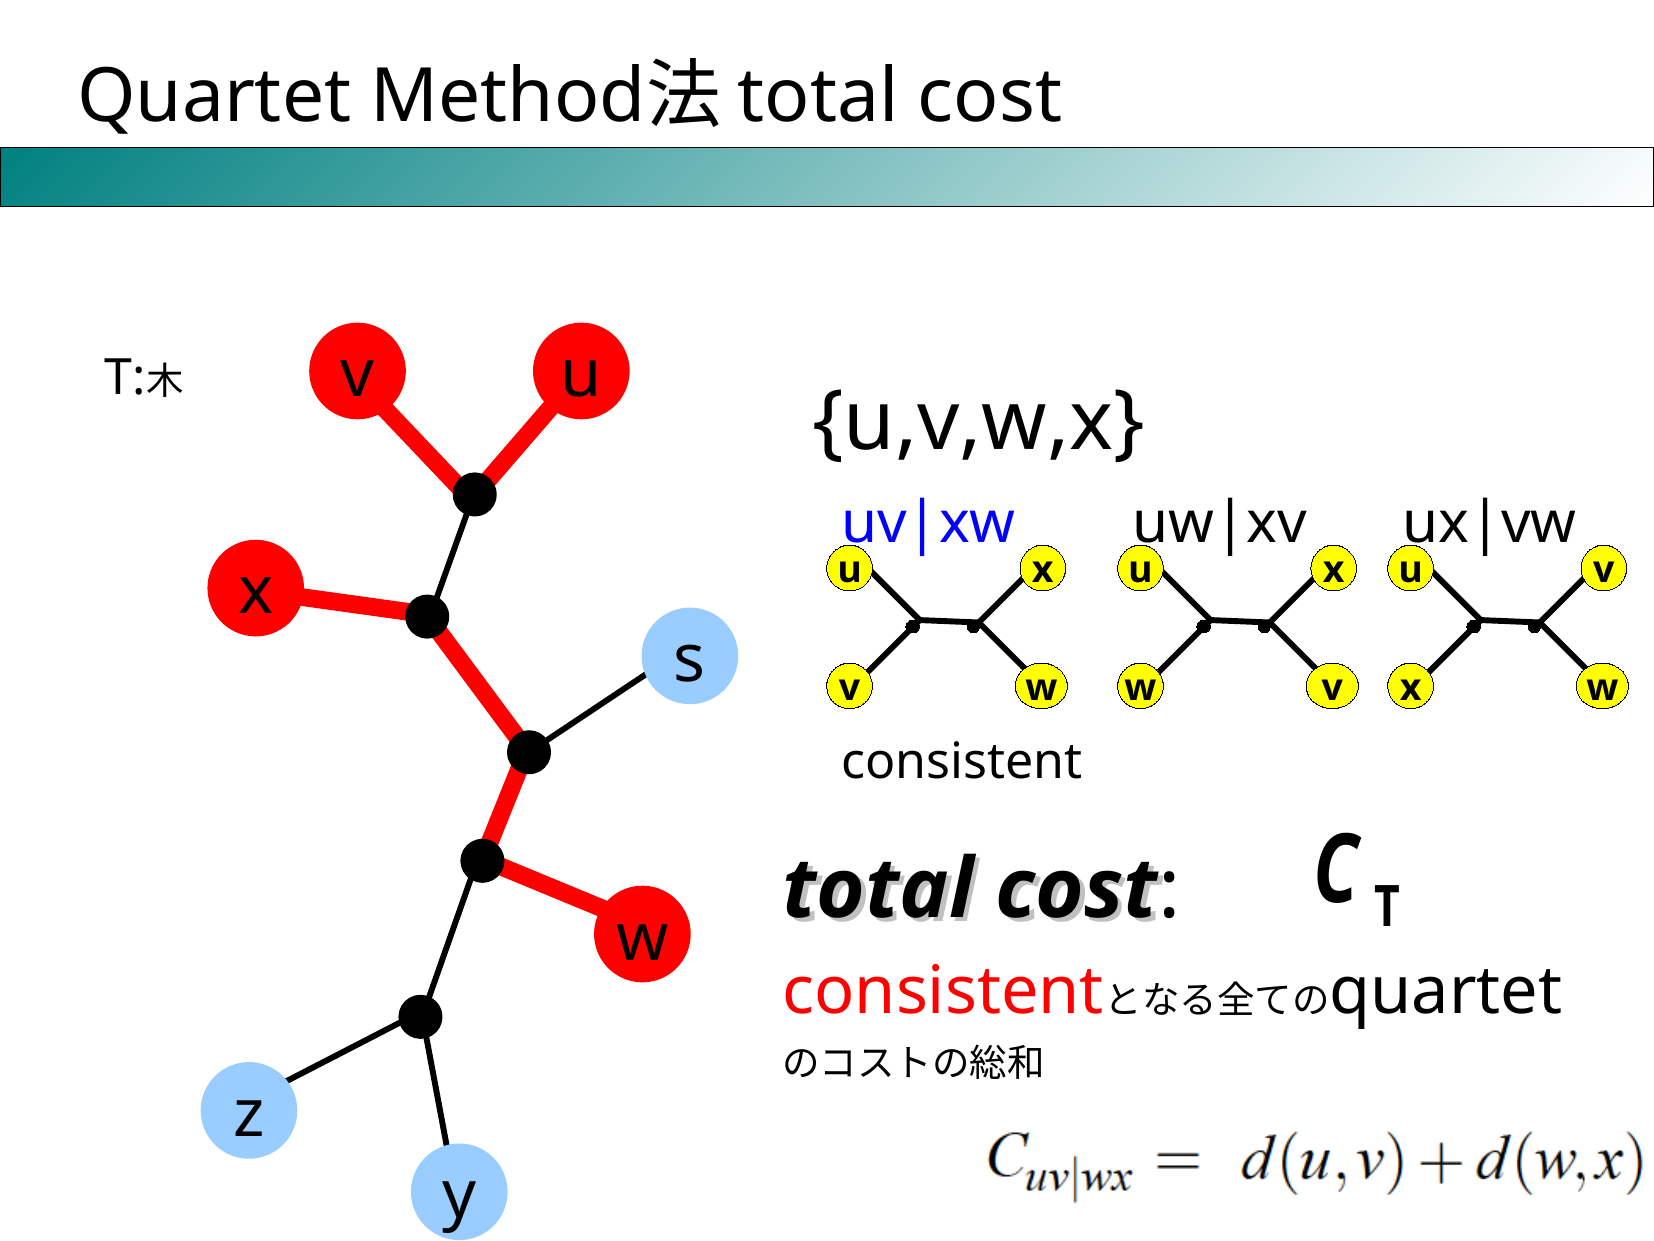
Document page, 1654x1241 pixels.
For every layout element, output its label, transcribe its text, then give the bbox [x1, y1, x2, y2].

text_box w [1576, 663, 1629, 709]
text_box x [1310, 545, 1357, 591]
text_box v [309, 322, 406, 420]
title Quartet Method法 total cost [77, 29, 1566, 149]
text_box y [410, 1143, 508, 1241]
text_box u [1117, 551, 1164, 591]
text_box [1528, 626, 1541, 633]
text_box ux|vw [1387, 472, 1595, 551]
text_box total cost: consistentとなる全てのquartetのコストの総和 [767, 820, 1583, 1069]
text_box w [594, 885, 691, 983]
text_box [1196, 620, 1205, 628]
text_box [512, 736, 546, 769]
text_box consistent [826, 717, 1111, 787]
text_box [458, 478, 491, 511]
text_box v [1306, 663, 1359, 709]
text_box u [533, 322, 630, 420]
text_box v [1581, 545, 1627, 591]
text_box [1466, 620, 1475, 628]
text_box x [1020, 545, 1066, 591]
text_box x [1387, 663, 1434, 709]
text_box [967, 626, 980, 633]
text_box [404, 1000, 437, 1033]
text_box u [826, 551, 873, 591]
text_box x [207, 539, 305, 637]
text_box [466, 844, 499, 877]
text_box [1474, 626, 1481, 633]
text_box uw|xv [1117, 472, 1325, 551]
text_box w [1015, 663, 1068, 709]
text_box [1203, 625, 1211, 633]
text_box v [826, 663, 873, 709]
text_box z [200, 1062, 298, 1159]
text_box {u,v,w,x} [797, 353, 1211, 458]
text_box T:木 [90, 333, 207, 403]
text_box [411, 600, 444, 633]
text_box [905, 620, 914, 628]
text_box s [641, 607, 739, 705]
chart [1295, 818, 1423, 937]
picture [974, 1114, 1220, 1205]
text_box uv|xw [826, 472, 1034, 551]
text_box [1258, 626, 1270, 633]
picture [1231, 1116, 1649, 1203]
text_box w [1117, 663, 1164, 709]
text_box u [1387, 551, 1434, 591]
text_box [912, 625, 920, 633]
